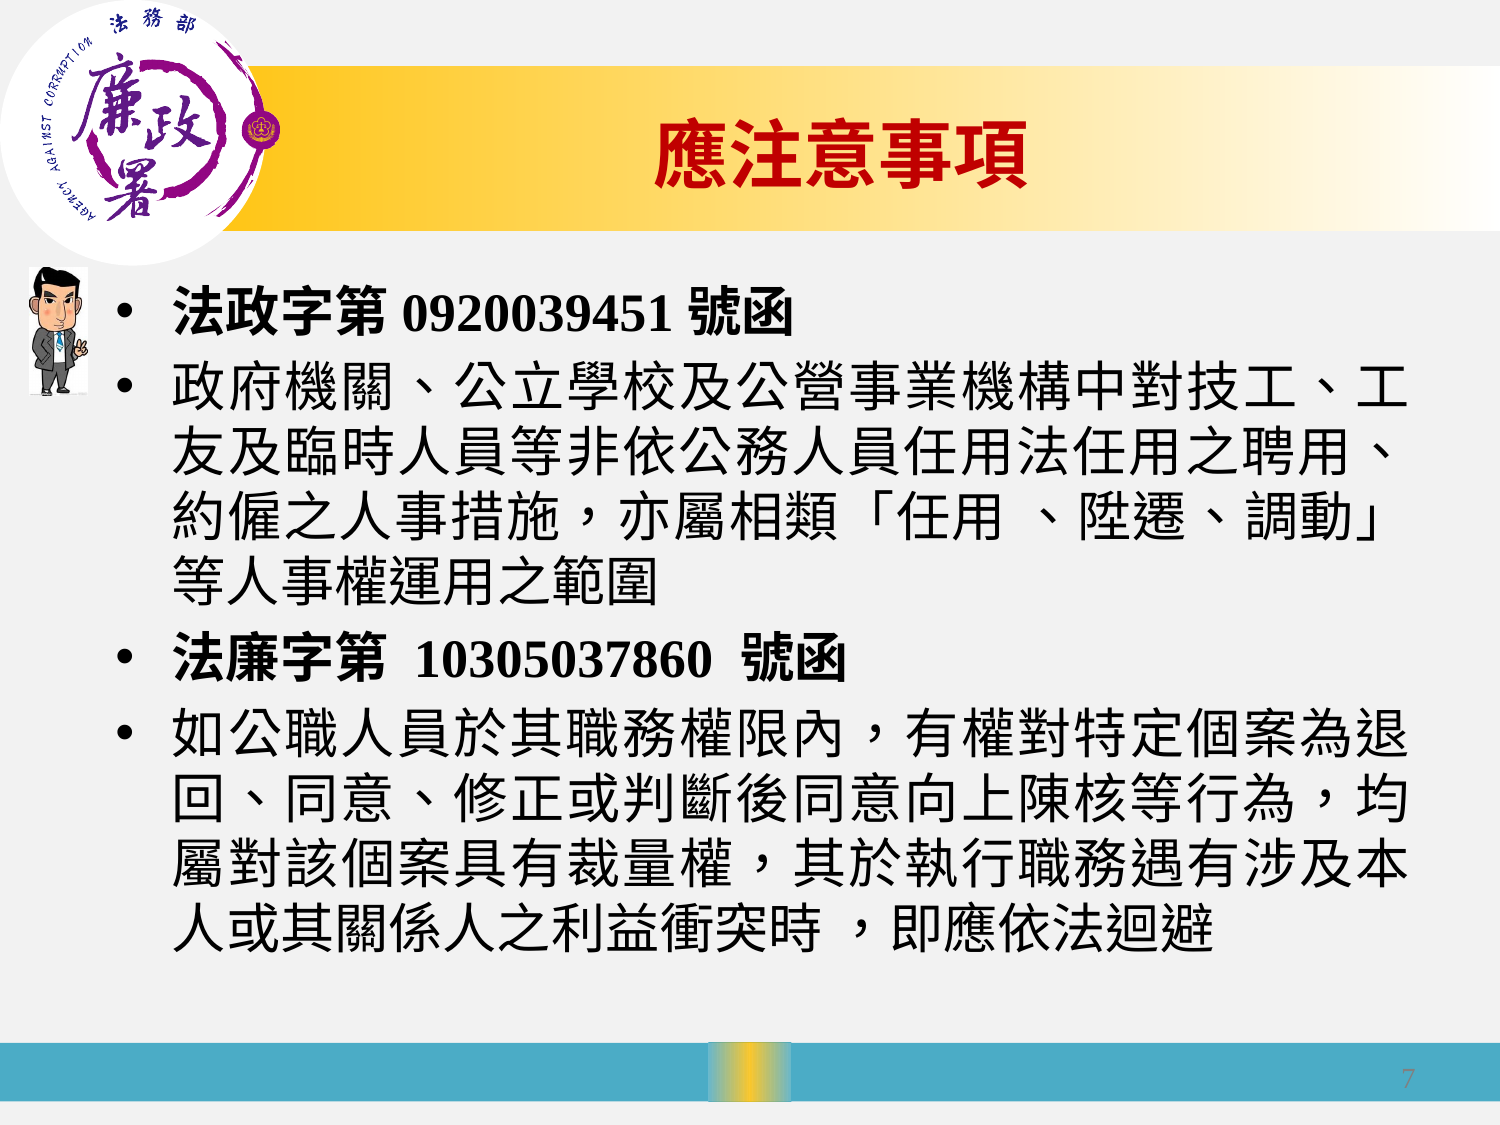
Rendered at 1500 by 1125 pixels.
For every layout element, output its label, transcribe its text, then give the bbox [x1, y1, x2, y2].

picture [29, 267, 88, 396]
picture [41, 7, 280, 221]
title 應注意事項 [257, 70, 1425, 235]
list 法政字第0920039451號函 政府機關、公立學校及公營事業機構中對技工、工友及臨時人員等非依公務人員任用法任用之聘用、約僱之人事措施，亦屬相類「任用 、陞遷、調動」等人事權運用之範圍 法廉字第 10305037860 號函 如公職人員於其職務權限內，有權對特定個案為退回、同意、修正或判斷後同意向上陳核等行為，均屬對該個案具有裁量權，其於執行職務遇有涉及本人或其關係人之利益衝突時 ，即應依法迴避 [100, 269, 1425, 1012]
slide_number <編號> [1080, 1046, 1431, 1107]
